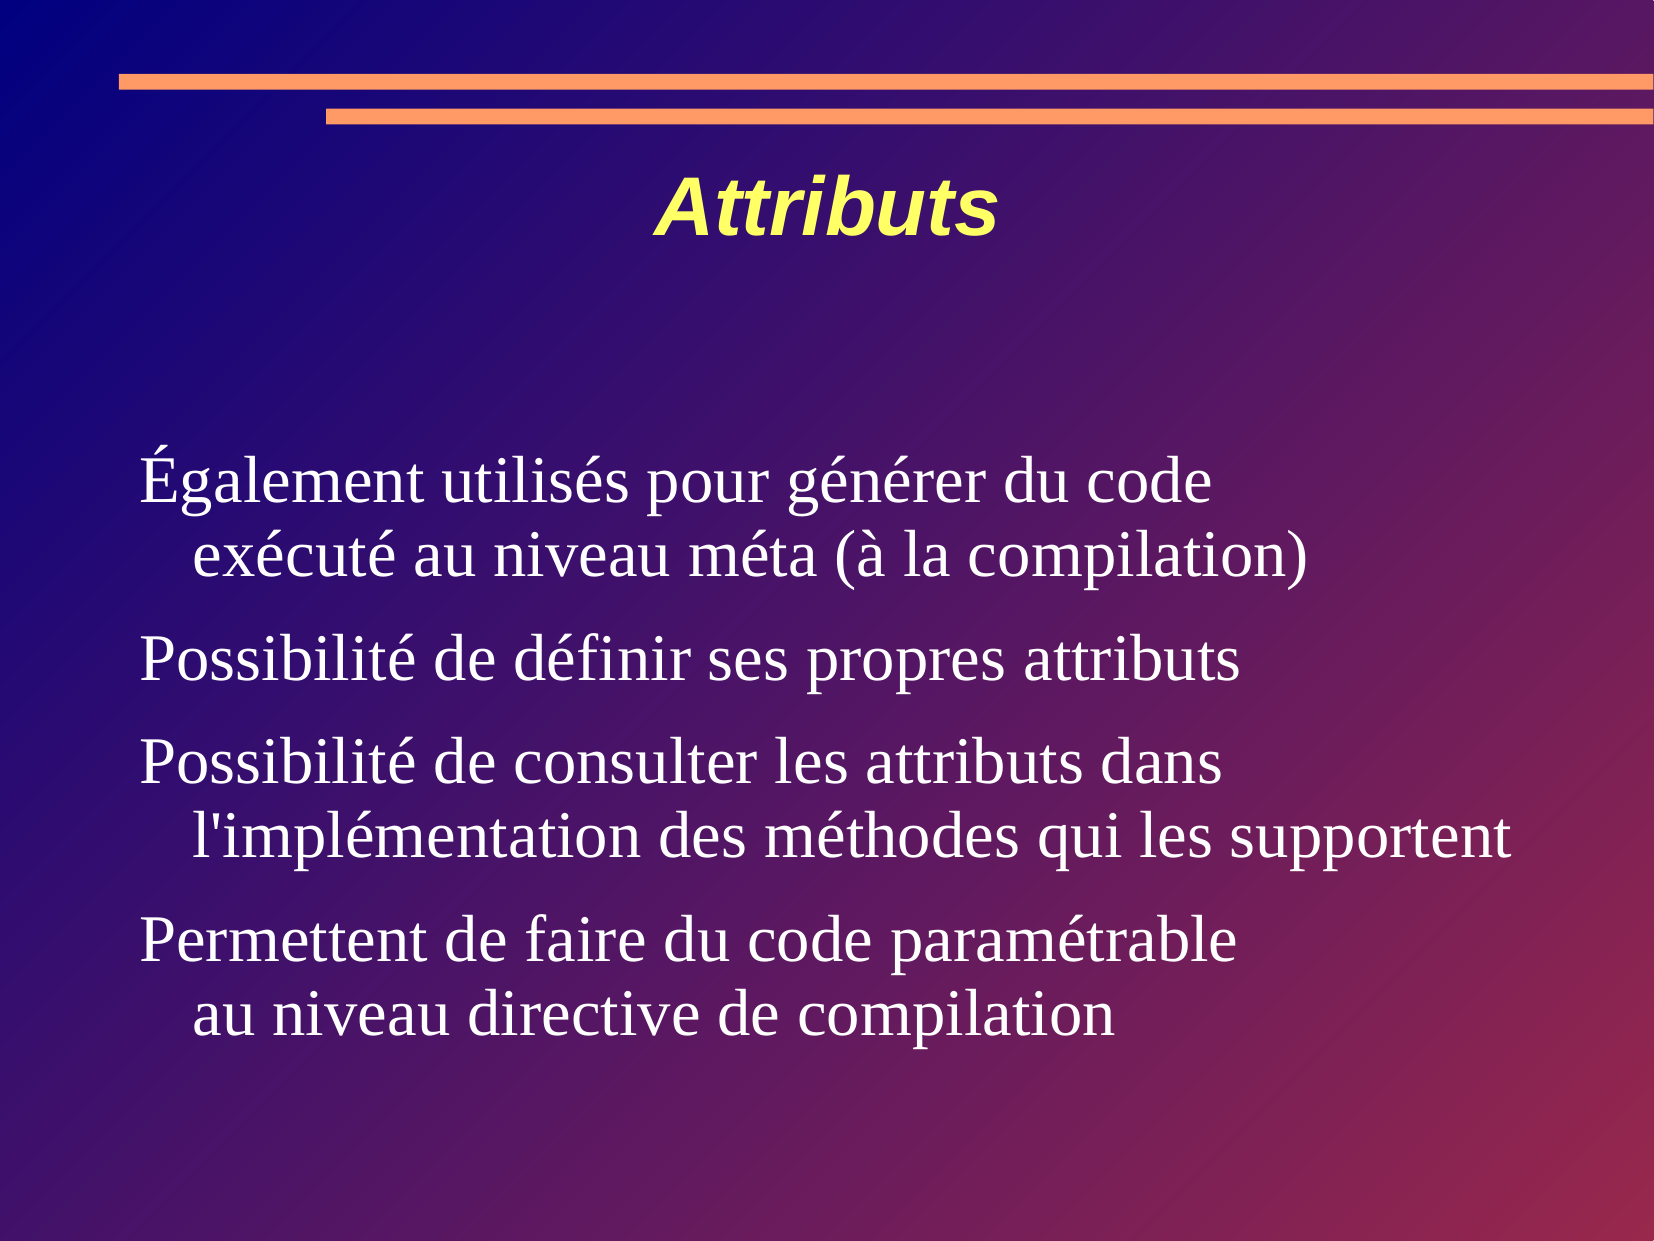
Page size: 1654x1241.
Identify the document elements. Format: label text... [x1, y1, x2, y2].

title Attributs [121, 102, 1534, 311]
list Également utilisés pour générer du code exécuté au niveau méta (à la compilation) Possibilité de définir ses propres attributs Possibilité de consulter les attributs dans l'implémentation des méthodes qui les supportent Permettent de faire du code paramétrable au niveau directive de compilation [121, 443, 1534, 1127]
